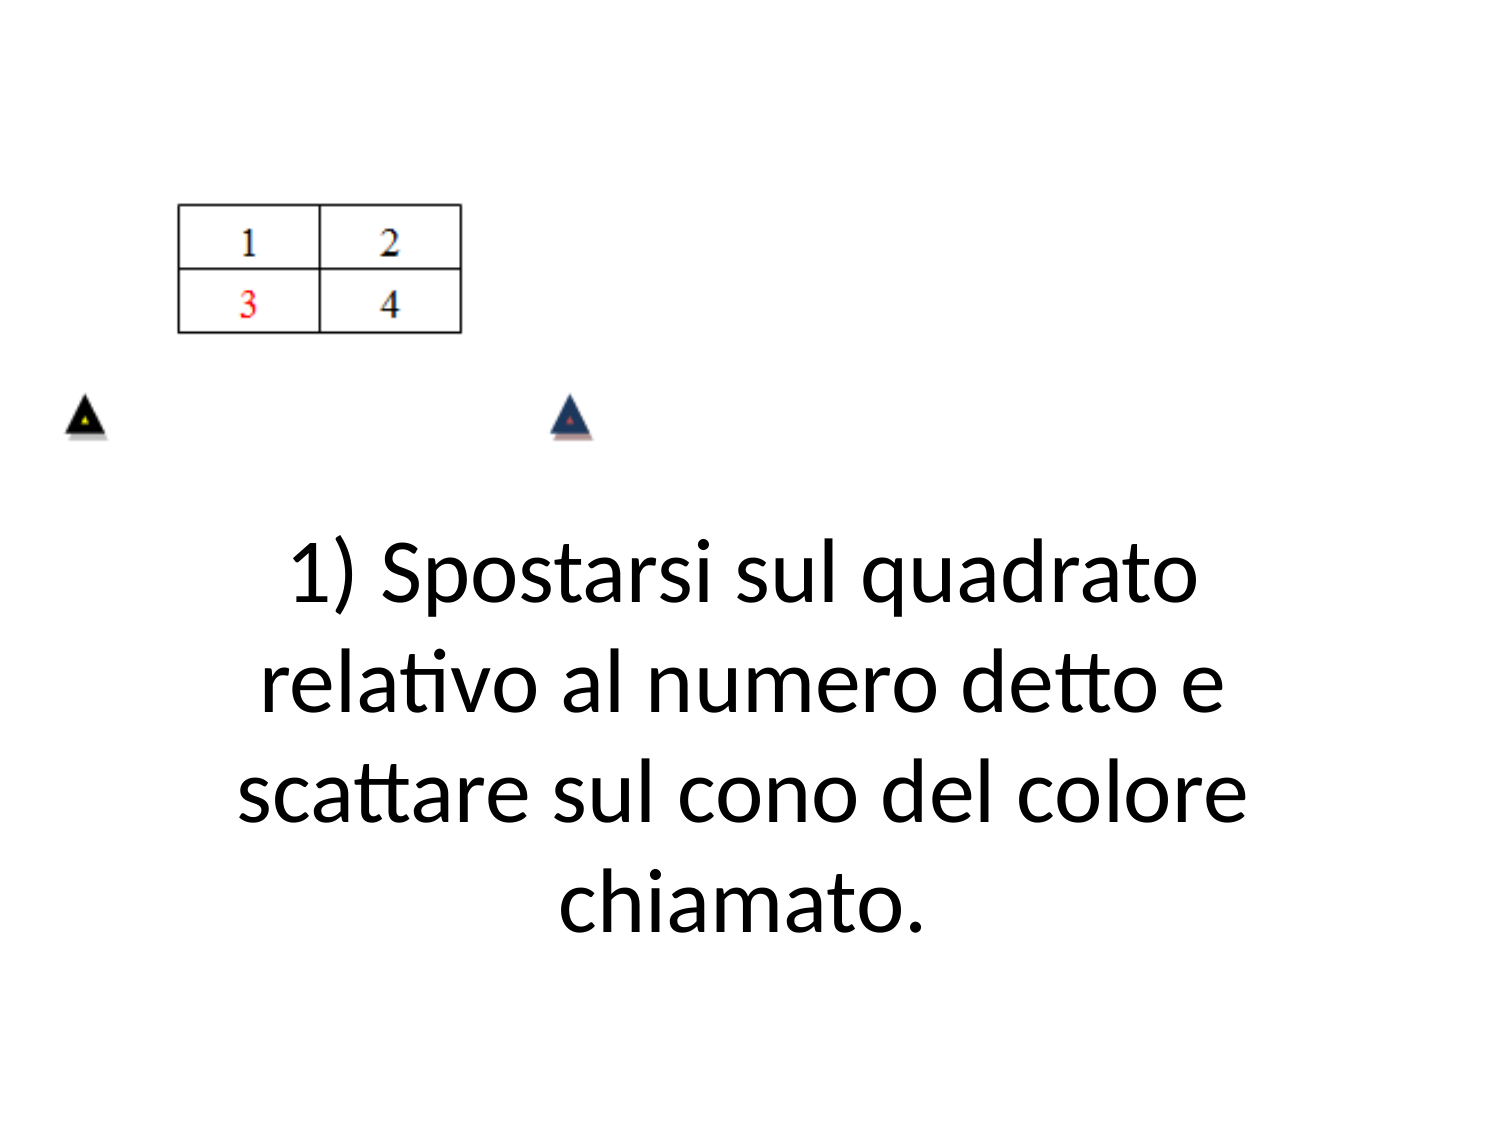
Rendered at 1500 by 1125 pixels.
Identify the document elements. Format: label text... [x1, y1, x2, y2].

picture [53, 184, 631, 487]
subtitle 1) Spostarsi sul quadrato relativo al numero detto e scattare sul cono del colore chiamato. [218, 503, 1269, 791]
